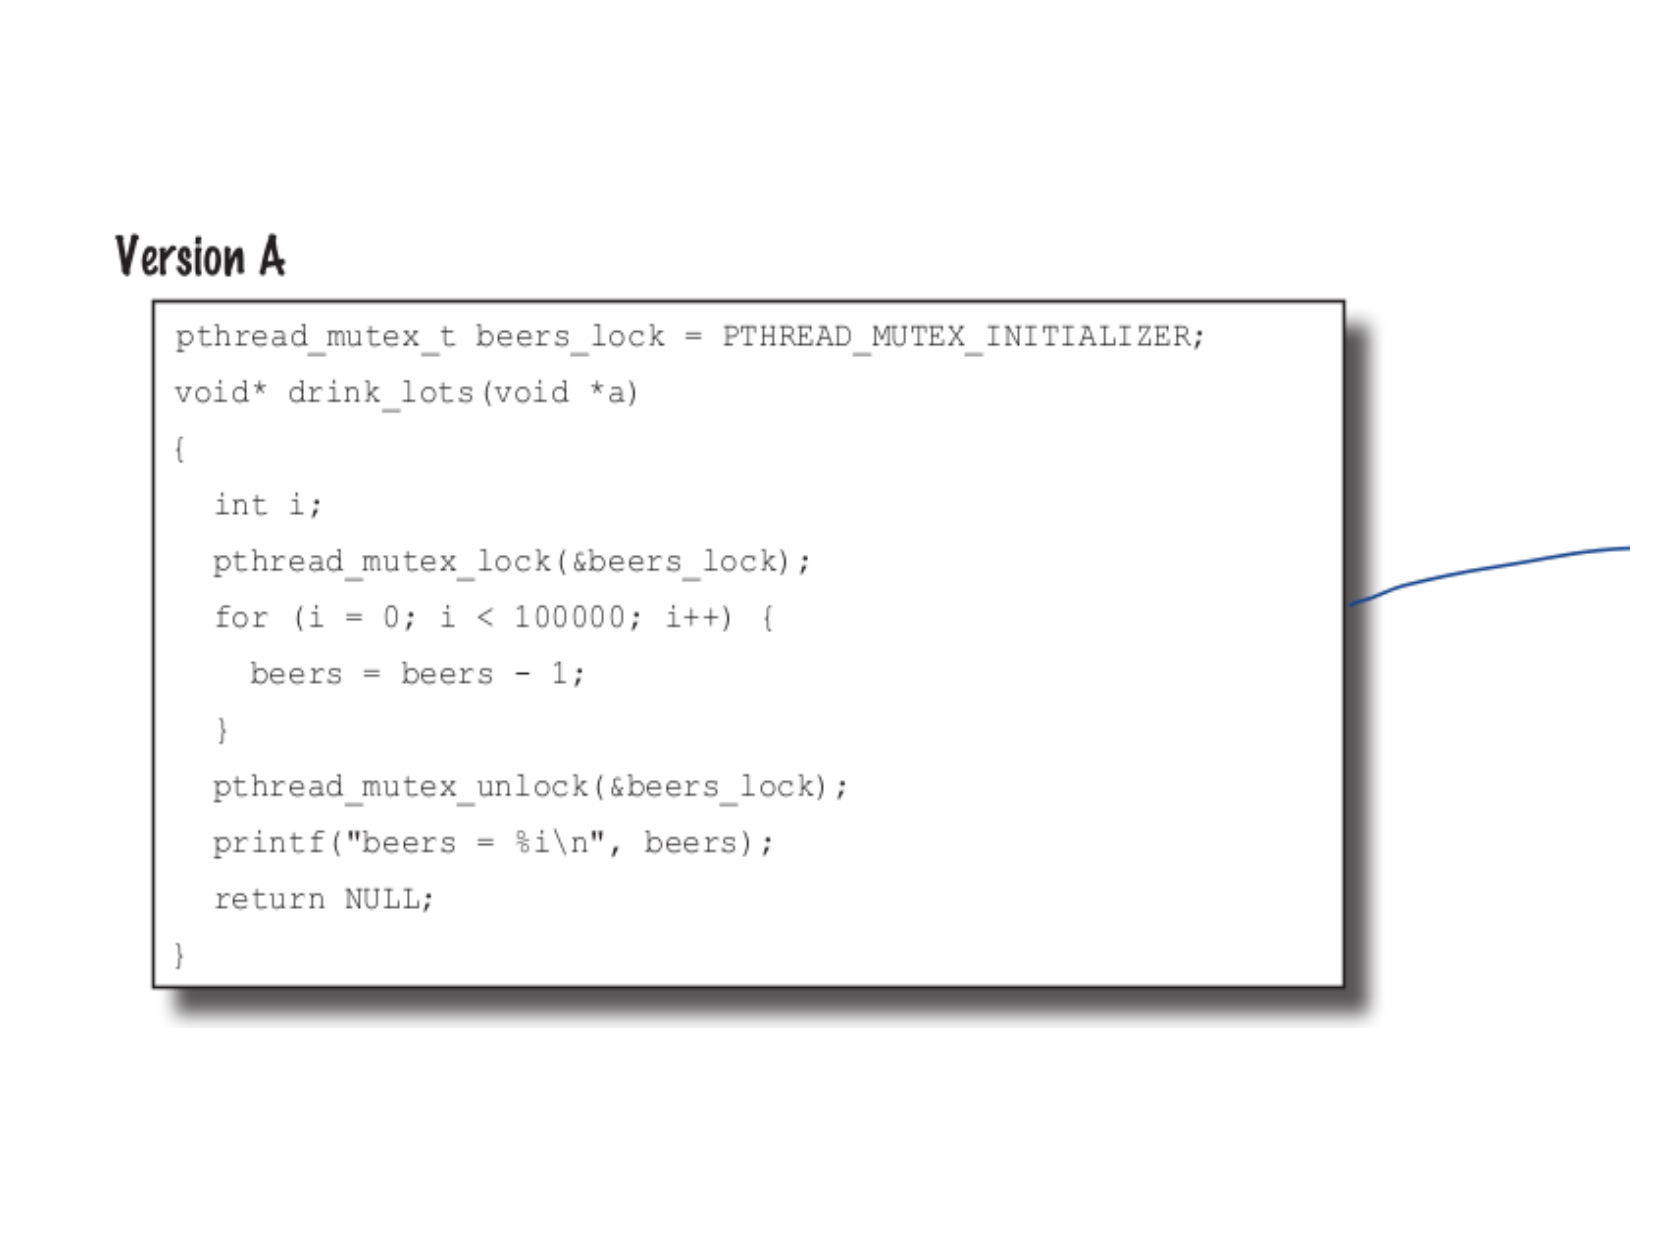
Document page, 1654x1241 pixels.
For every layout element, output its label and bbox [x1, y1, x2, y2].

picture [94, 212, 1630, 1028]
